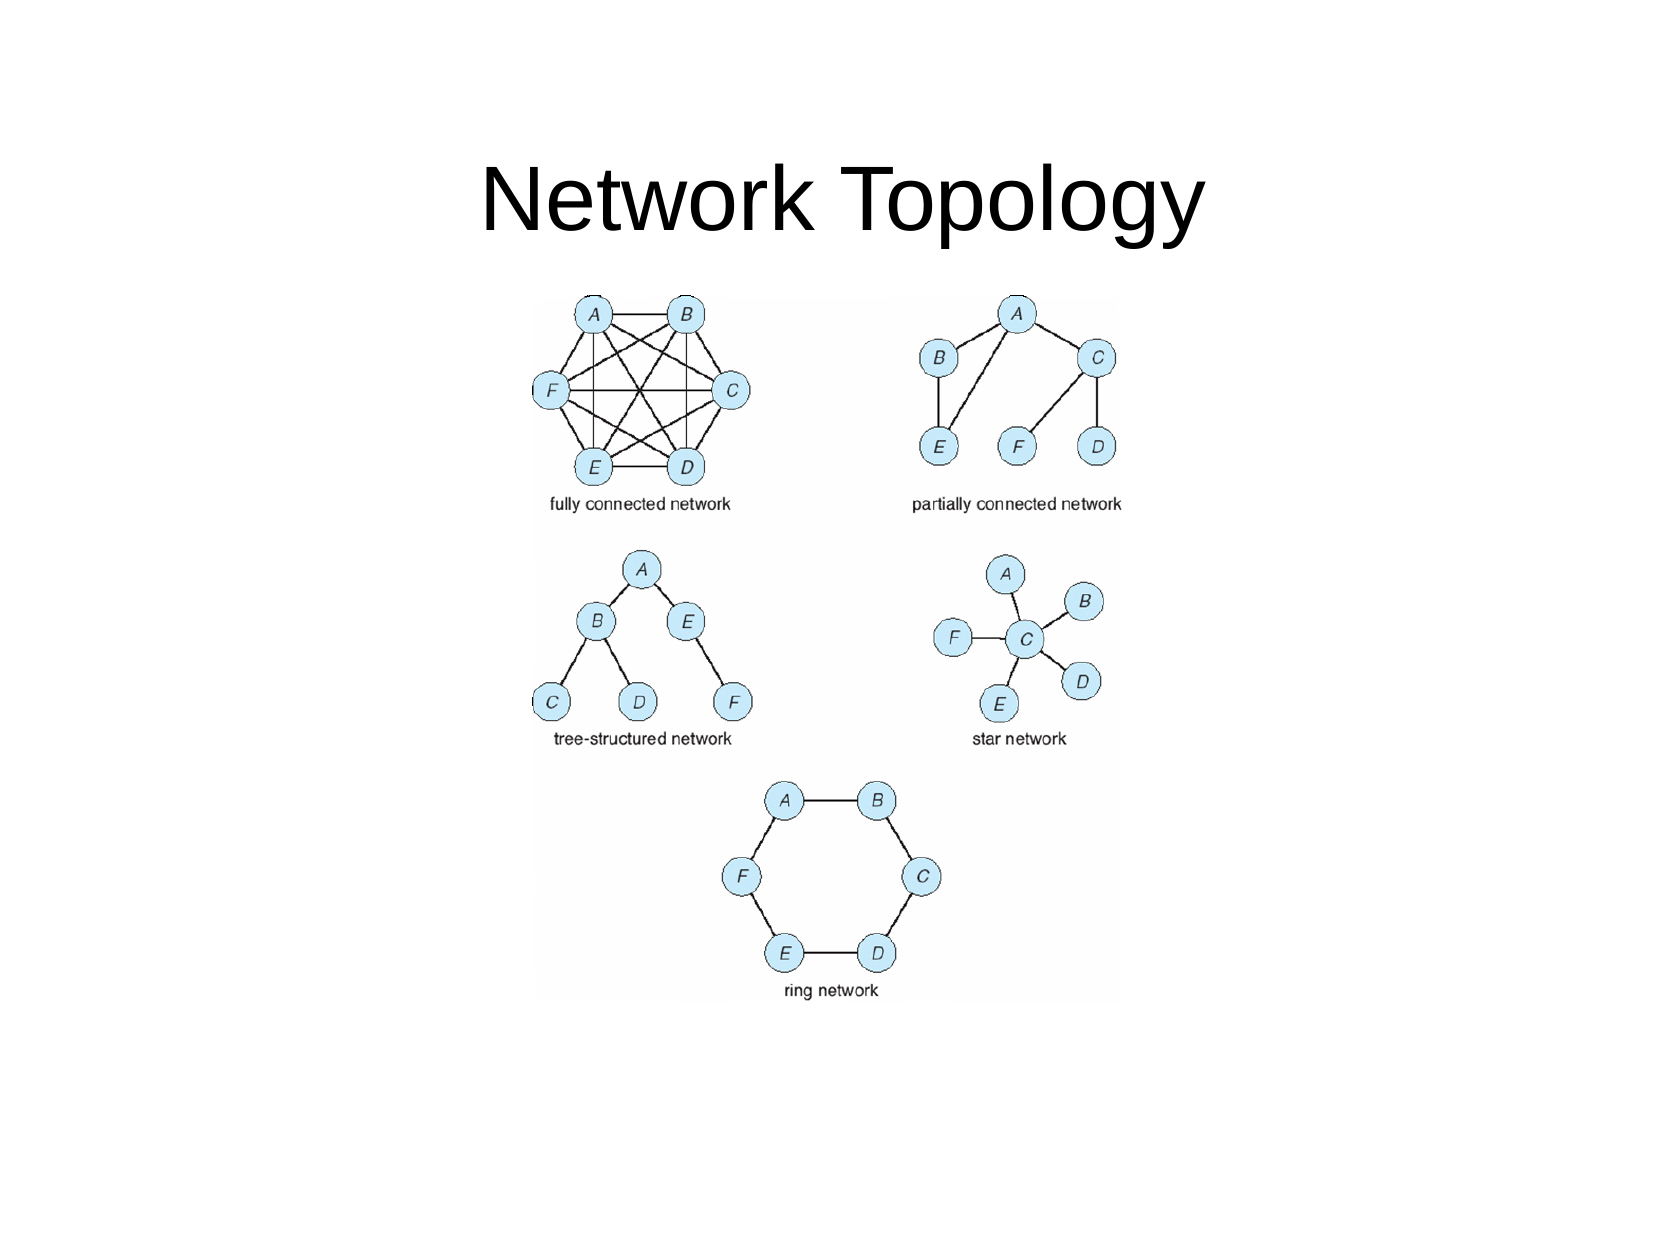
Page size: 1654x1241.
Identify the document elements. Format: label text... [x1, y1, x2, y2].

title Network Topology [82, 49, 1571, 257]
picture [525, 290, 1129, 1010]
